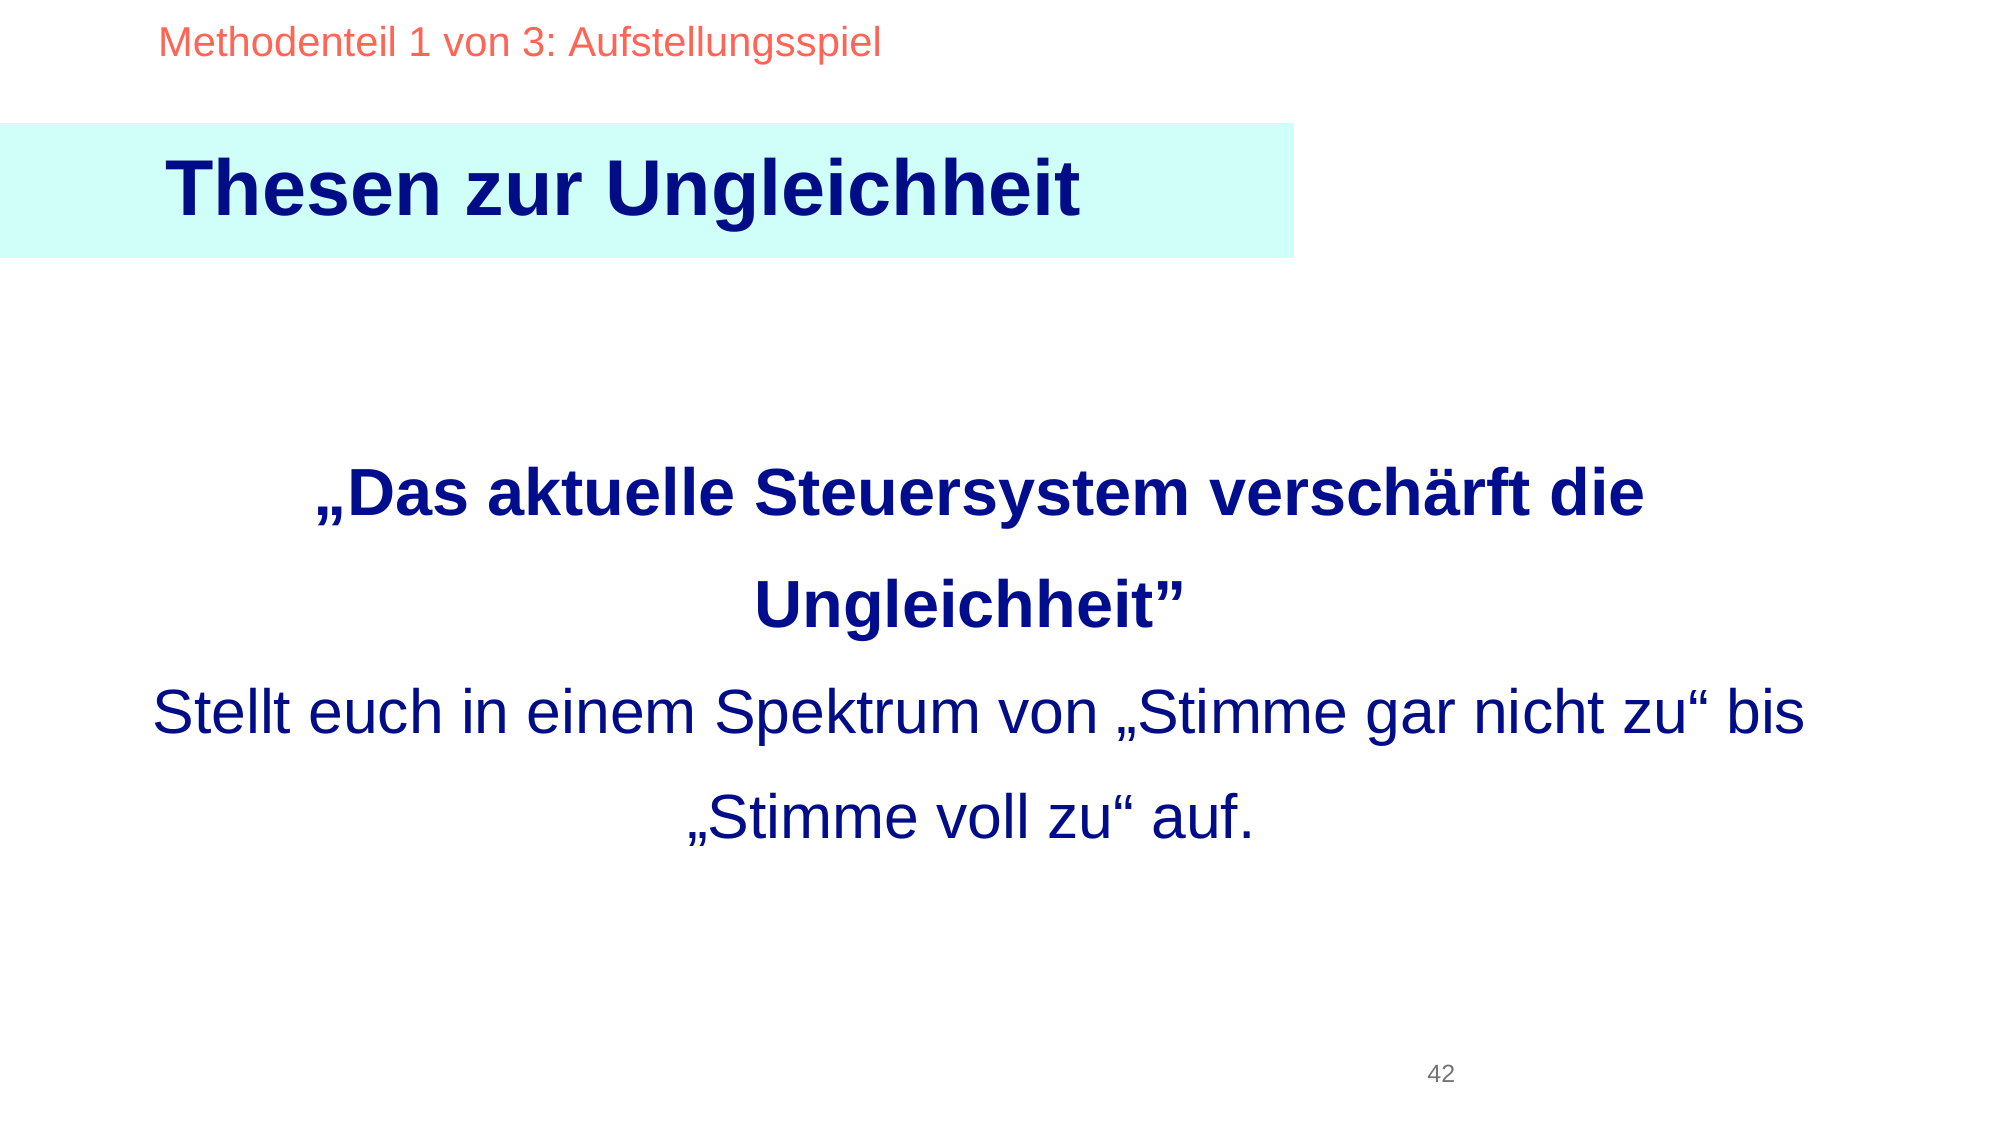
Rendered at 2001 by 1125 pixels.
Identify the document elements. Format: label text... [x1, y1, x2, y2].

list Methodenteil 1 von 3: Aufstellungsspiel [105, 12, 1242, 93]
list „Das aktuelle Steuersystem verschärft die Ungleichheit” Stellt euch in einem Spektrum von „Stimme gar nicht zu“ bis „Stimme voll zu“ auf. [137, 299, 1863, 1065]
list Thesen zur Ungleichheit [150, 126, 1165, 255]
